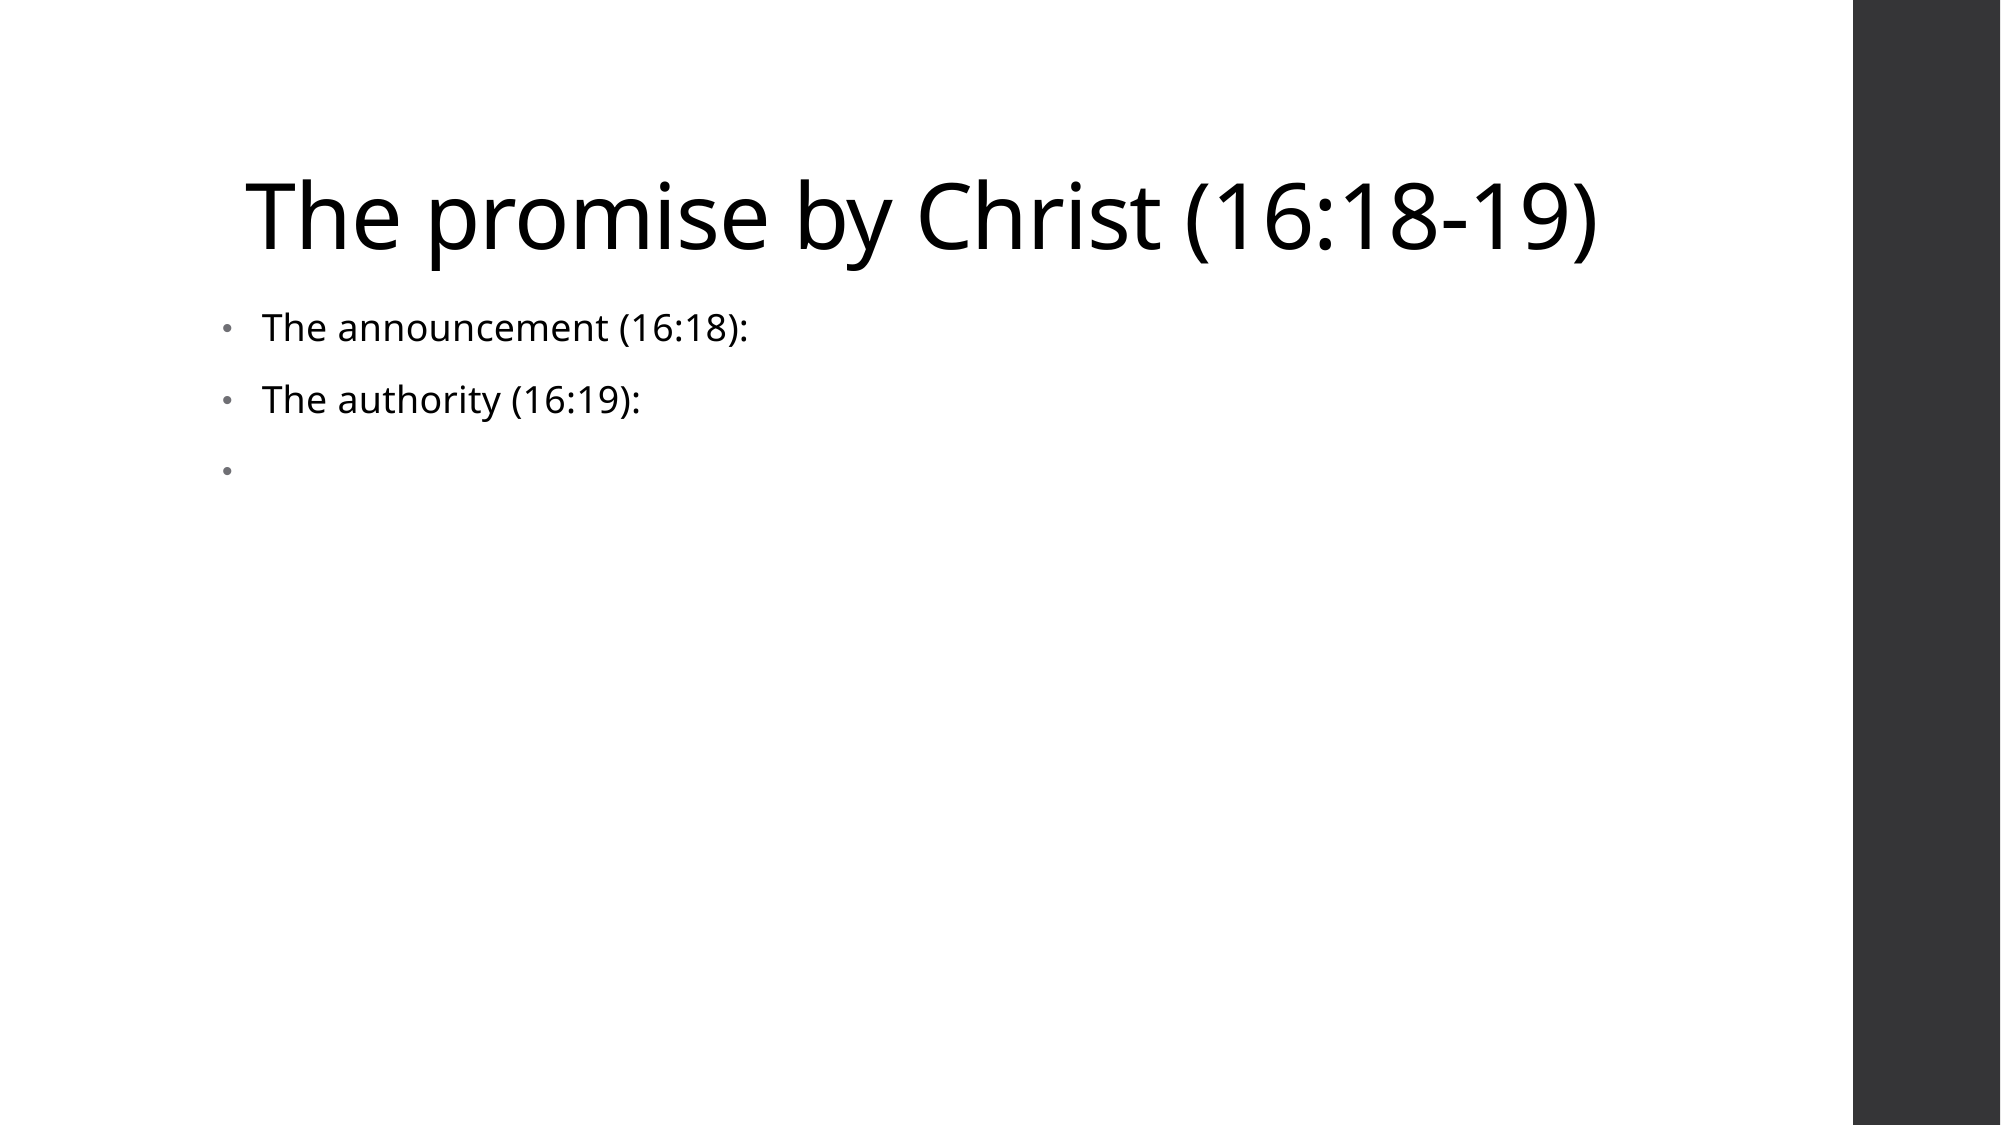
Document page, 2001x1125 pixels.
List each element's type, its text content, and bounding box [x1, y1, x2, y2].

title The promise by Christ (16:18-19) [206, 60, 1797, 278]
list The announcement (16:18): The authority (16:19): [206, 299, 1617, 1014]
